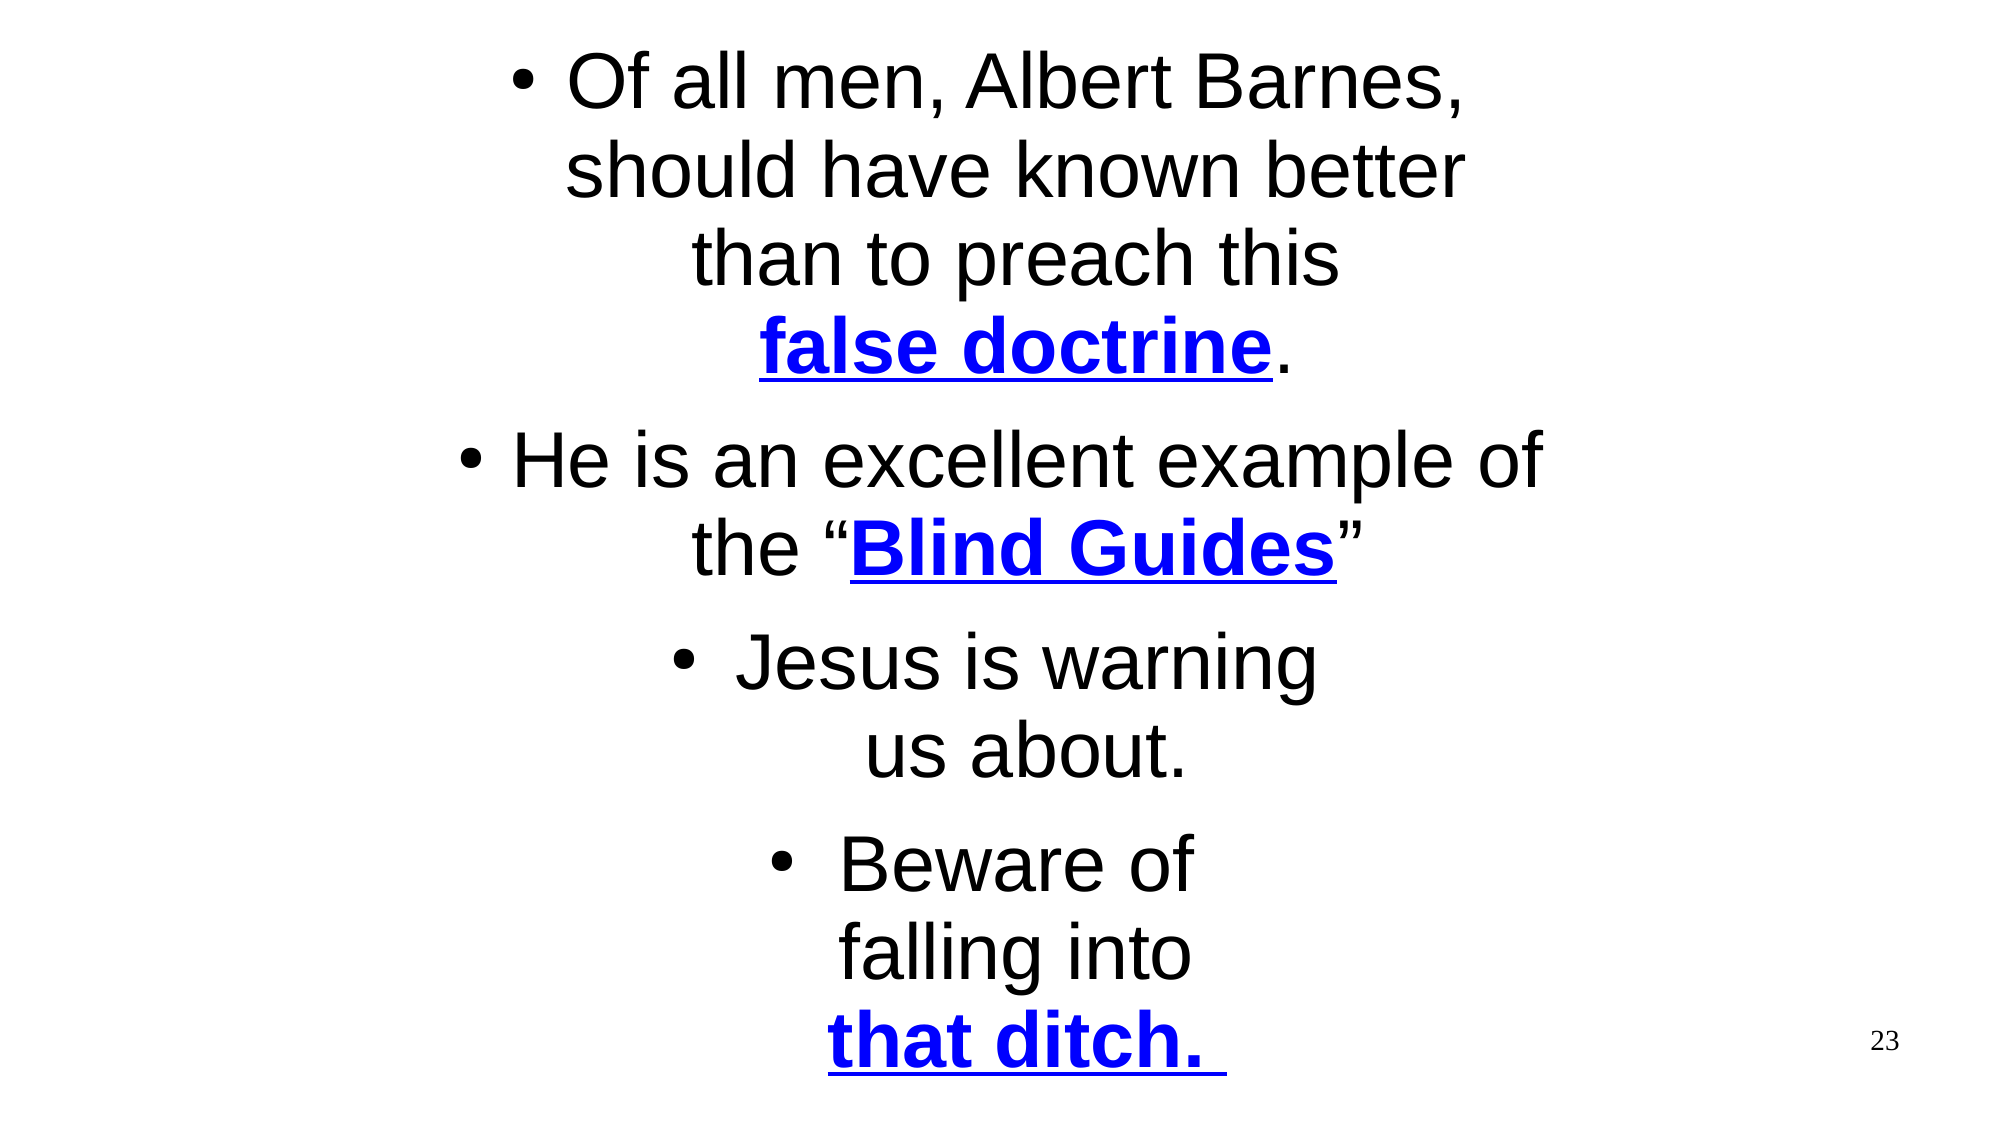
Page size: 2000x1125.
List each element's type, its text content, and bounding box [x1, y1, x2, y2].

list Of all men, Albert Barnes, should have known better than to preach this false doctrine. He is an excellent example of the “Blind Guides” Jesus is warning us about. Beware of falling into that ditch. [37, 37, 1951, 1088]
